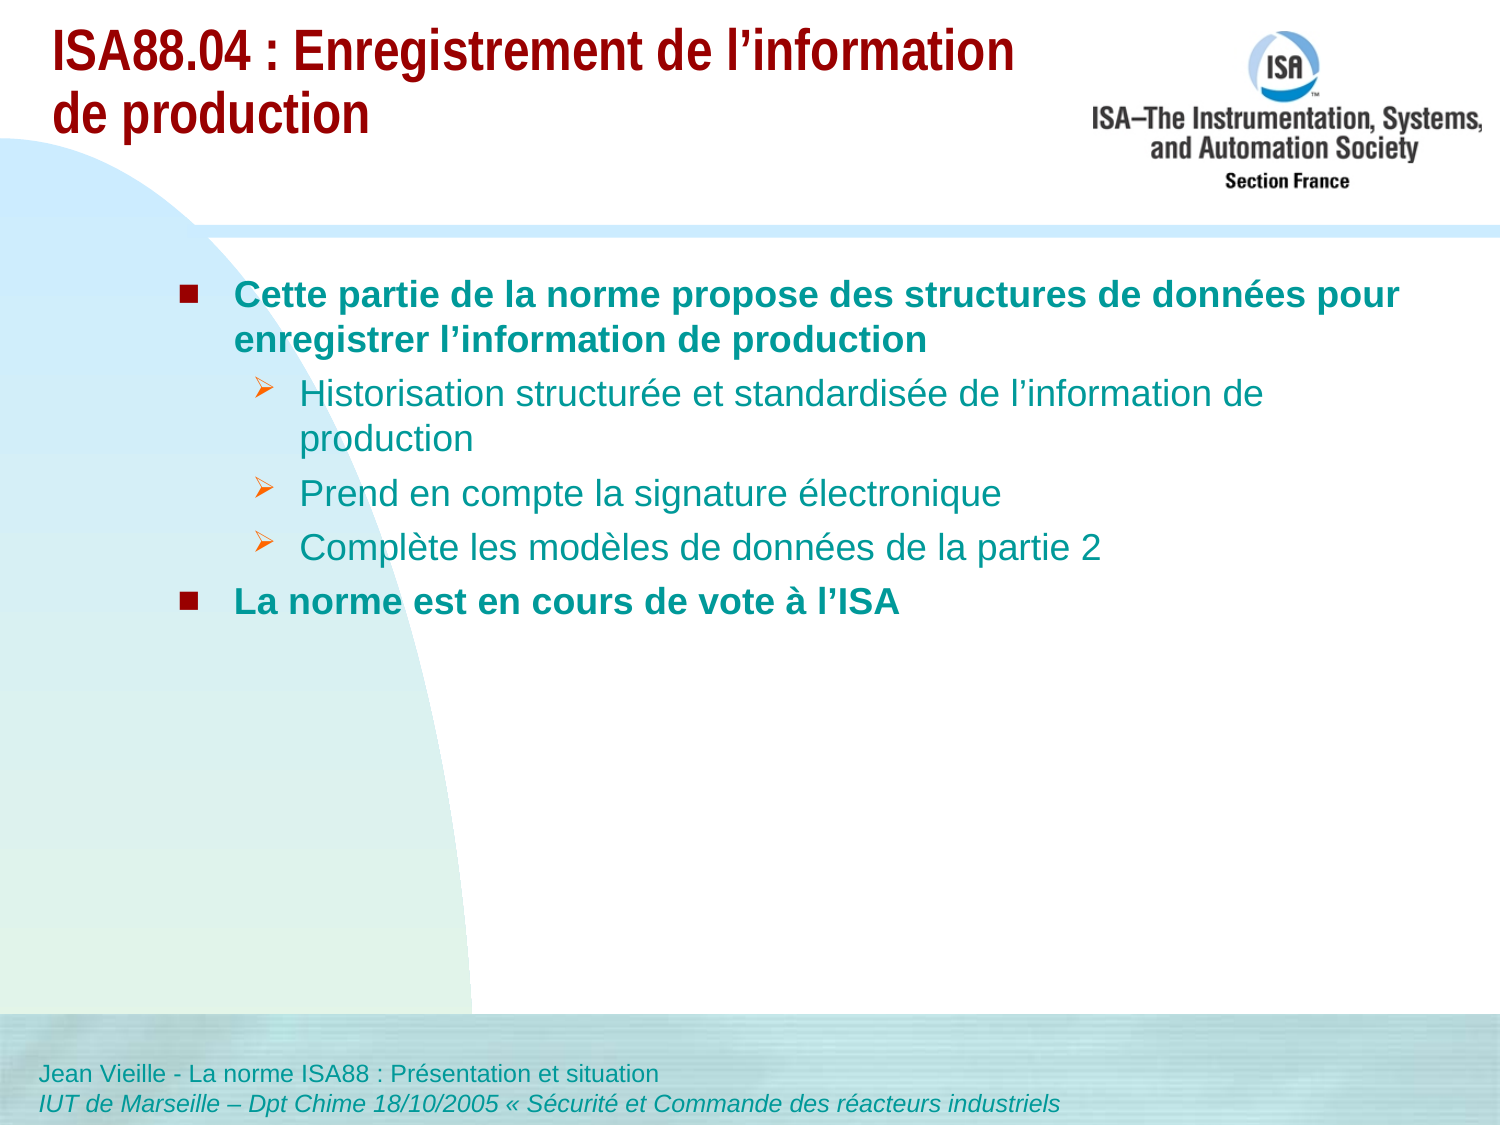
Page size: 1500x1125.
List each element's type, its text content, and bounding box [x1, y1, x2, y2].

title ISA88.04 : Enregistrement de l’information de production [37, 12, 1088, 201]
picture [1092, 31, 1483, 194]
picture [0, 1014, 1500, 1125]
list Cette partie de la norme propose des structures de données pour enregistrer l’information de production Historisation structurée et standardisée de l’information de production Prend en compte la signature électronique Complète les modèles de données de la partie 2 La norme est en cours de vote à l’ISA [162, 262, 1453, 1000]
